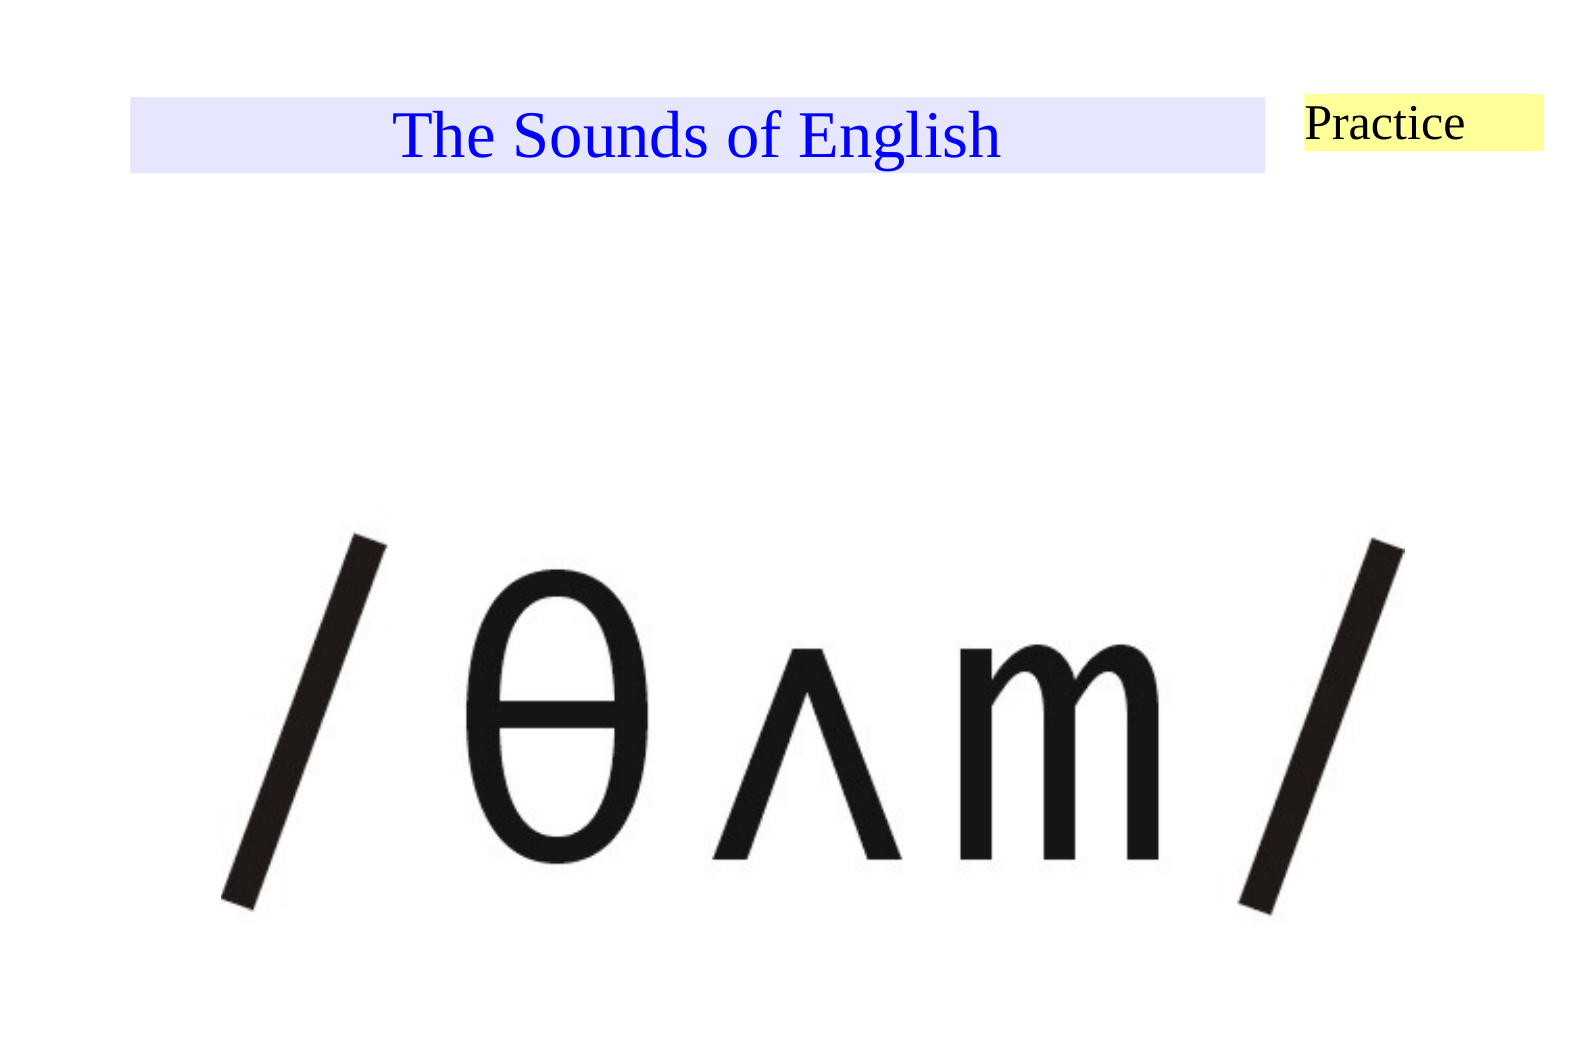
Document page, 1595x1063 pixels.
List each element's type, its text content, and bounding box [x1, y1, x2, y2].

picture [221, 474, 1405, 952]
text_box The Sounds of English [130, 97, 1266, 174]
text_box Practice [1304, 94, 1544, 152]
